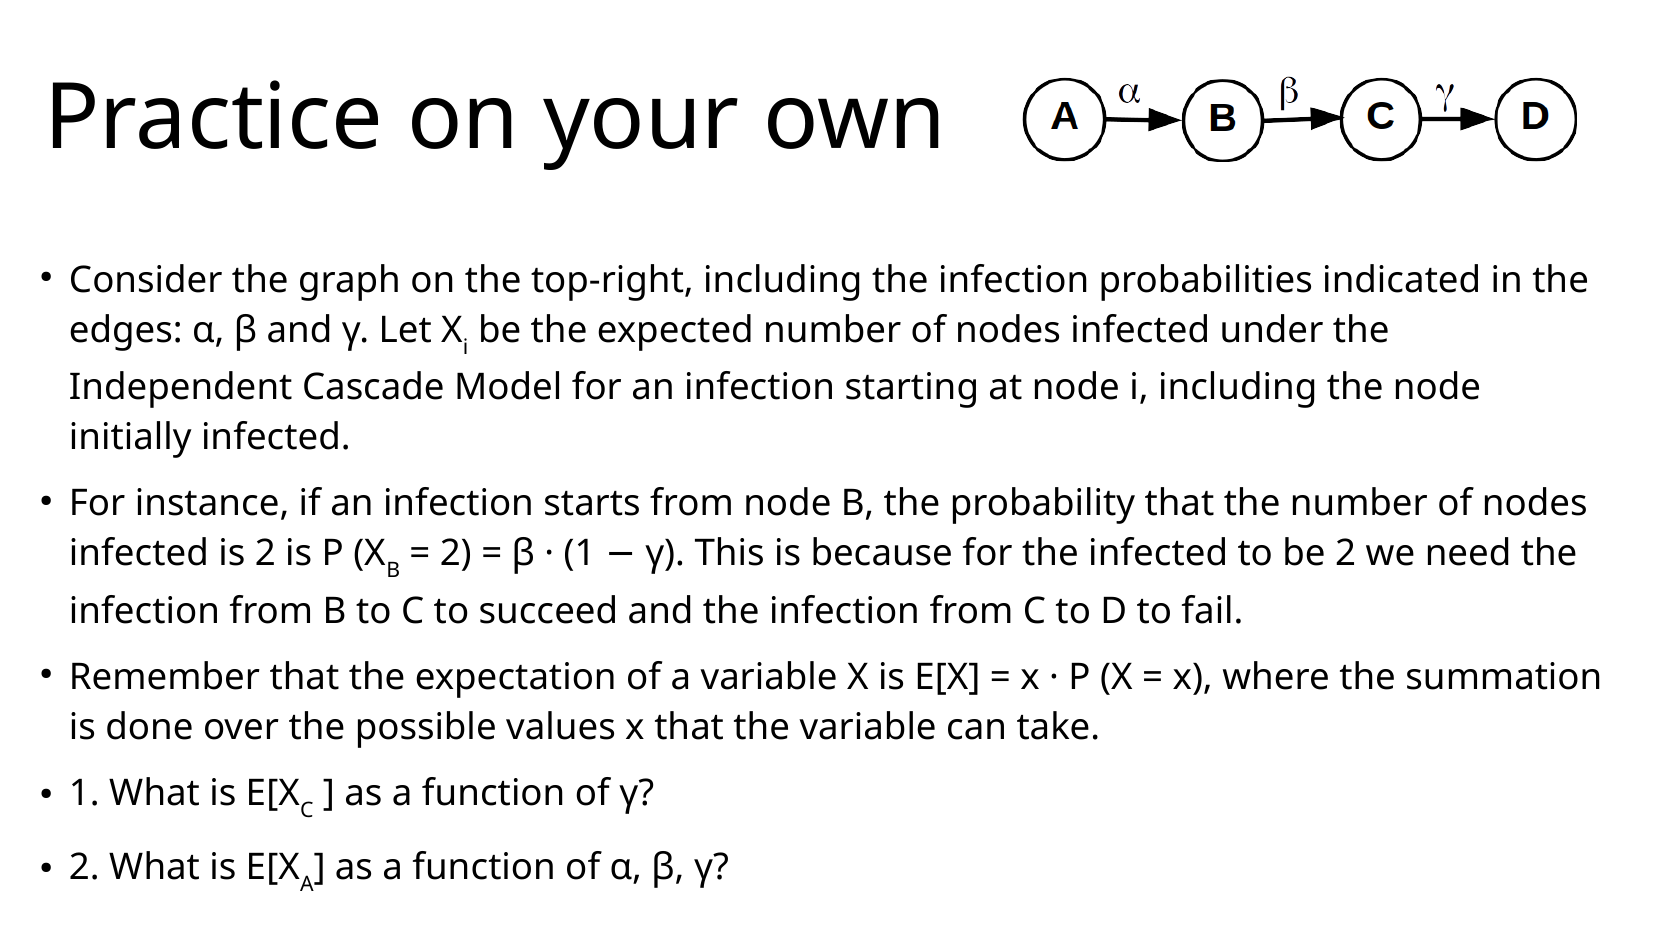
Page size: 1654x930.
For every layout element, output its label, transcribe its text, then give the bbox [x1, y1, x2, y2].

list Consider the graph on the top-right, including the infection probabilities indicated in the edges: α, β and γ. Let Xi be the expected number of nodes infected under the Independent Cascade Model for an infection starting at node i, including the node initially infected. For instance, if an infection starts from node B, the probability that the number of nodes infected is 2 is P (XB = 2) = β · (1 − γ). This is because for the infected to be 2 we need the infection from B to C to succeed and the infection from C to D to fail. Remember that the expectation of a variable X is E[X] = x · P (X = x), where the summation is done over the possible values x that the variable can take. 1. What is E[XC ] as a function of γ? 2. What is E[XA] as a function of α, β, γ? [30, 252, 1606, 901]
picture [997, 44, 1593, 195]
title Practice on your own [11, 1, 980, 225]
